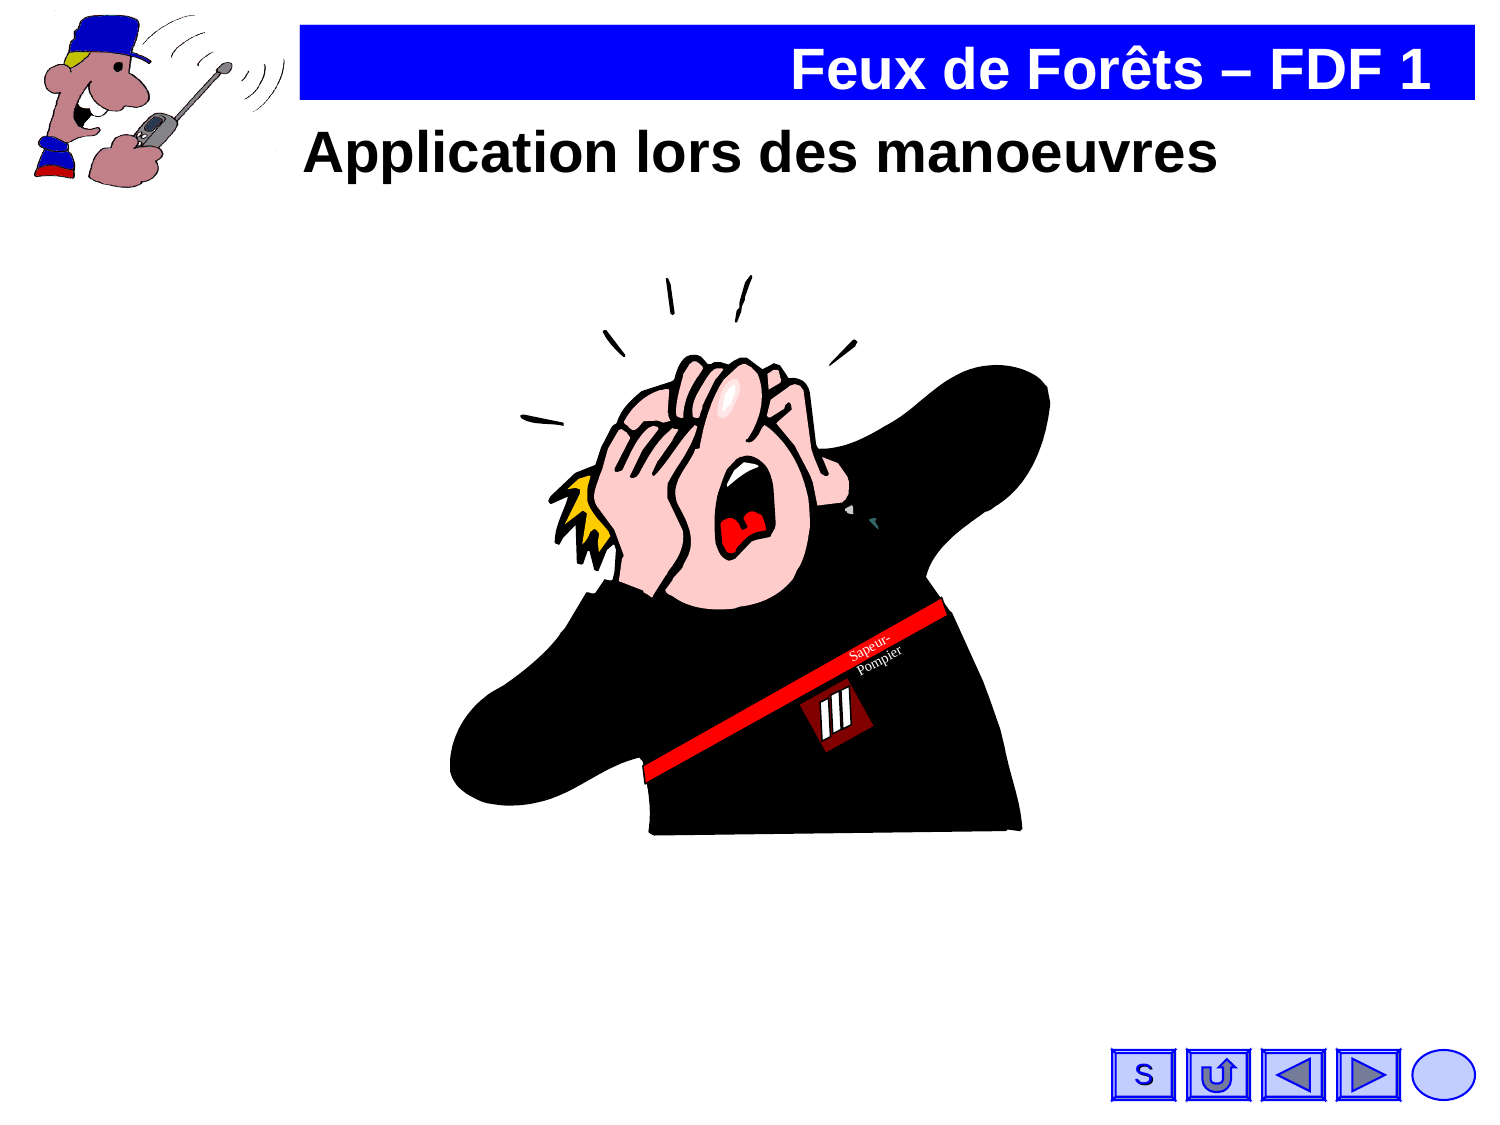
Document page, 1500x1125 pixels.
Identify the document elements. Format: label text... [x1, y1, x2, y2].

text_box Feux de Forêts – FDF 1 [738, 29, 1447, 111]
text_box [520, 414, 564, 426]
text_box [734, 275, 753, 323]
text_box Sapeur-Pompier [829, 593, 961, 694]
text_box [829, 339, 858, 367]
text_box Application lors des manoeuvres [296, 112, 1235, 193]
text_box [450, 354, 1051, 836]
picture [0, 0, 296, 207]
text_box [665, 277, 675, 315]
text_box [1412, 1049, 1476, 1101]
text_box [299, 24, 1475, 100]
text_box [602, 330, 626, 357]
